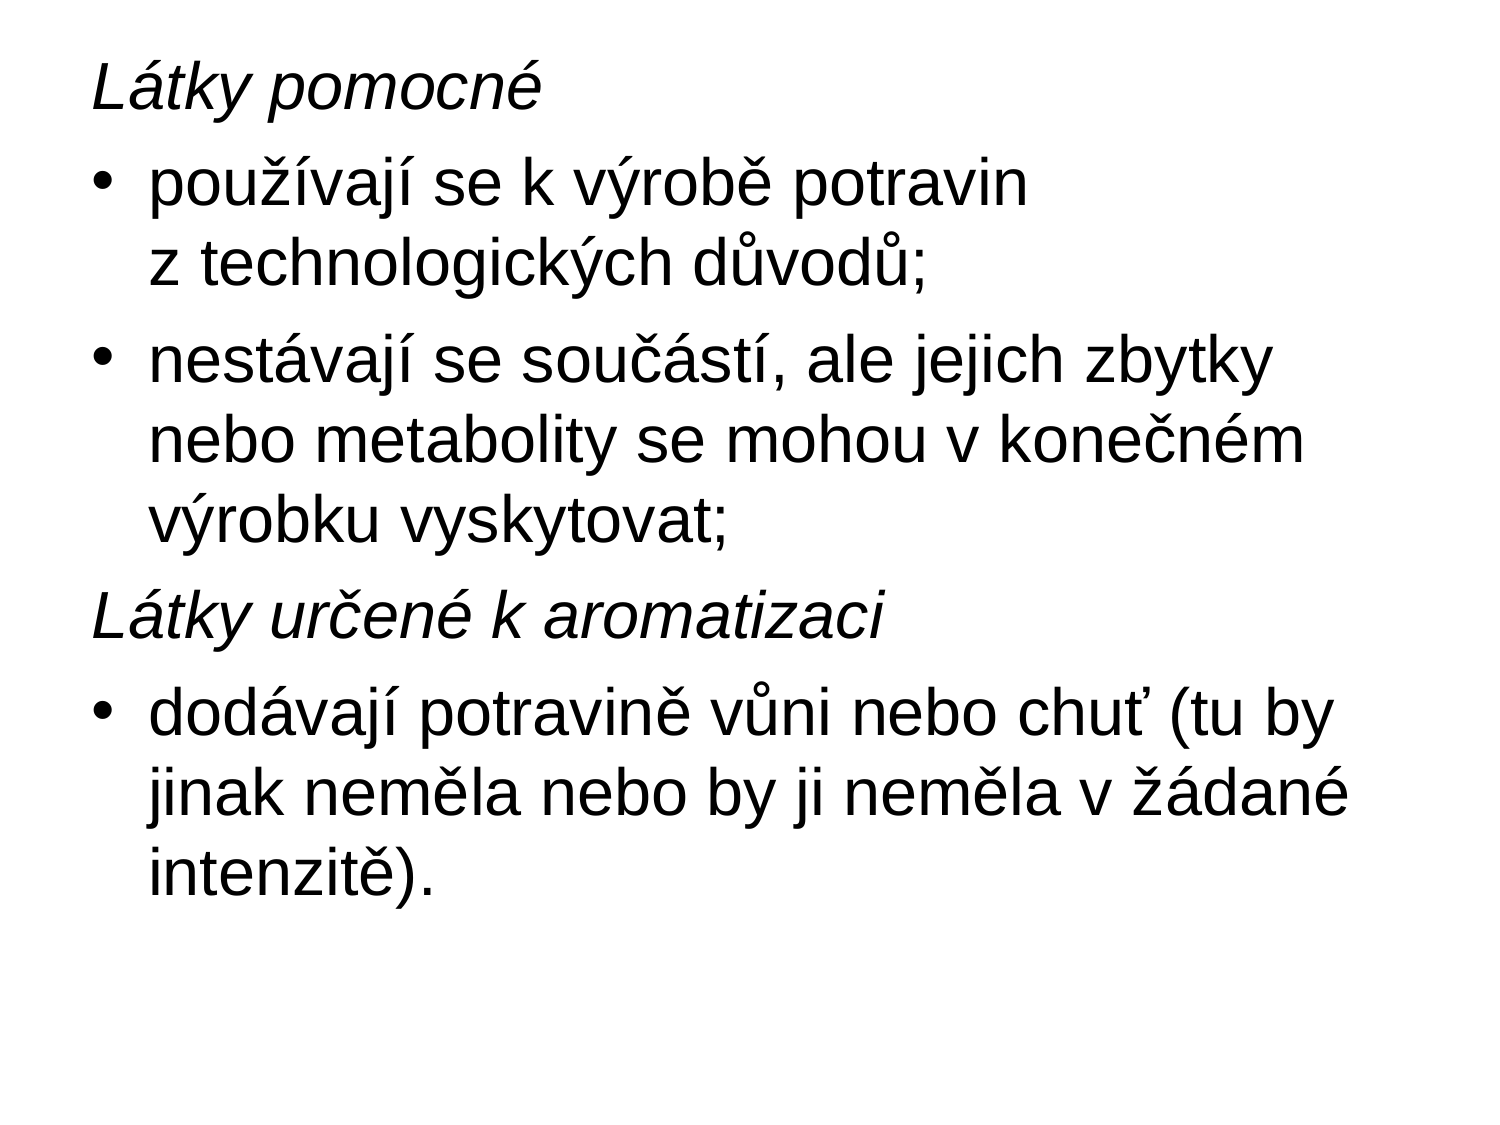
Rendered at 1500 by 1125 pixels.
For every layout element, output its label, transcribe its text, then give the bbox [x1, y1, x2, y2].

list Látky pomocné používají se k výrobě potravin z technologických důvodů; nestávají se součástí, ale jejich zbytky nebo metabolity se mohou v konečném výrobku vyskytovat; Látky určené k aromatizaci dodávají potravině vůni nebo chuť (tu by jinak neměla nebo by ji neměla v žádané intenzitě). [76, 35, 1427, 1013]
